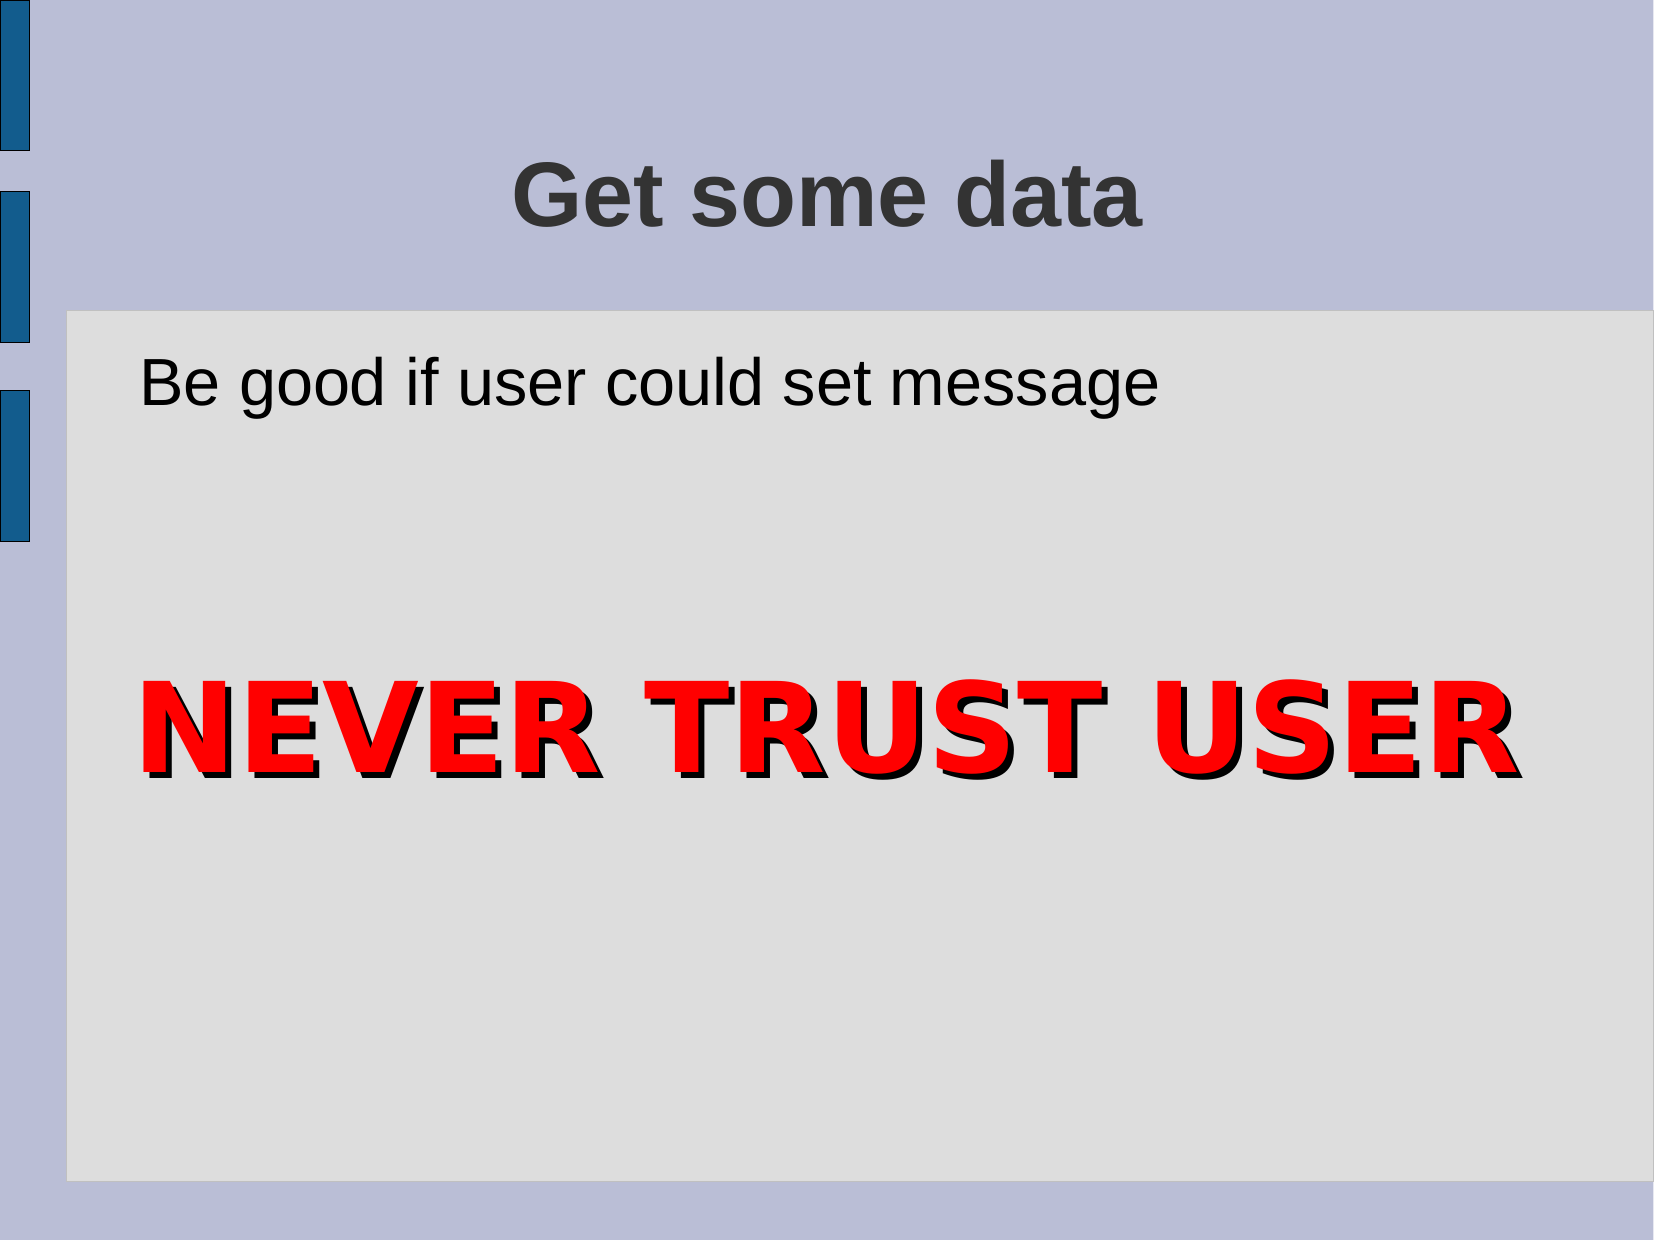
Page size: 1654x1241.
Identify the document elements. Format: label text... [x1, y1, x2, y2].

text_box NEVER TRUST USER [118, 649, 1535, 810]
list Be good if user could set message [121, 344, 1534, 443]
title Get some data [121, 98, 1534, 291]
